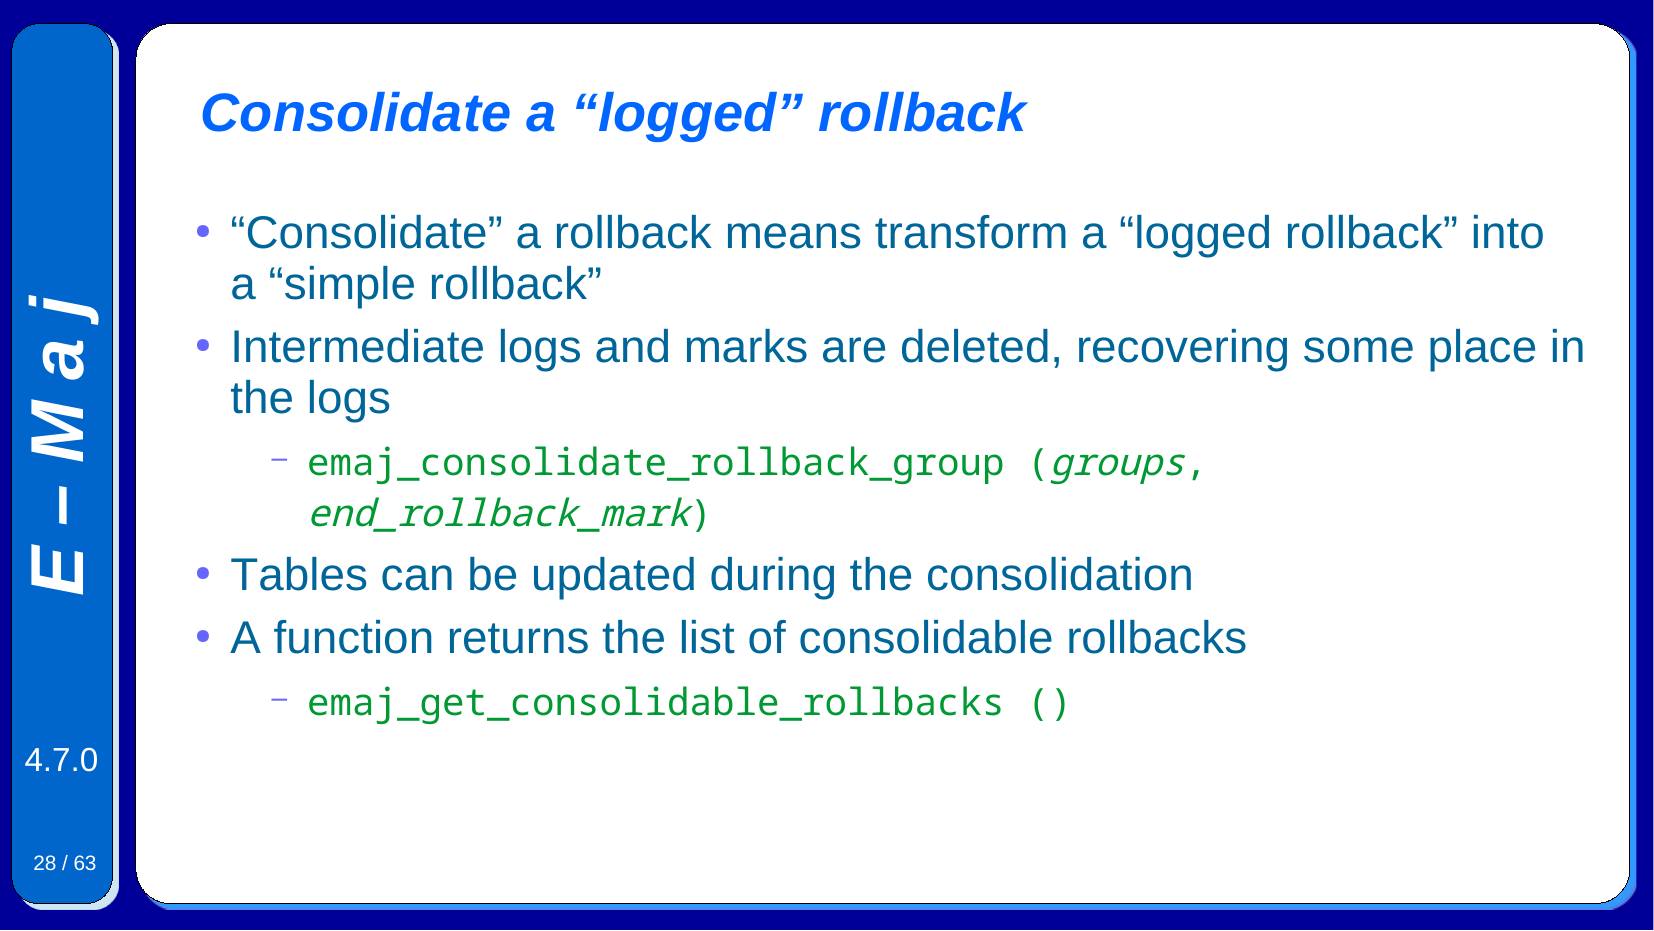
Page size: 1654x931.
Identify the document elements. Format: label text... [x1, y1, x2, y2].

title Consolidate a “logged” rollback [200, 34, 1575, 191]
list “Consolidate” a rollback means transform a “logged rollback” into a “simple rollback” Intermediate logs and marks are deleted, recovering some place in the logs emaj_consolidate_rollback_group (groups, end_rollback_mark) Tables can be updated during the consolidation A function returns the list of consolidable rollbacks emaj_get_consolidable_rollbacks () [177, 206, 1587, 827]
